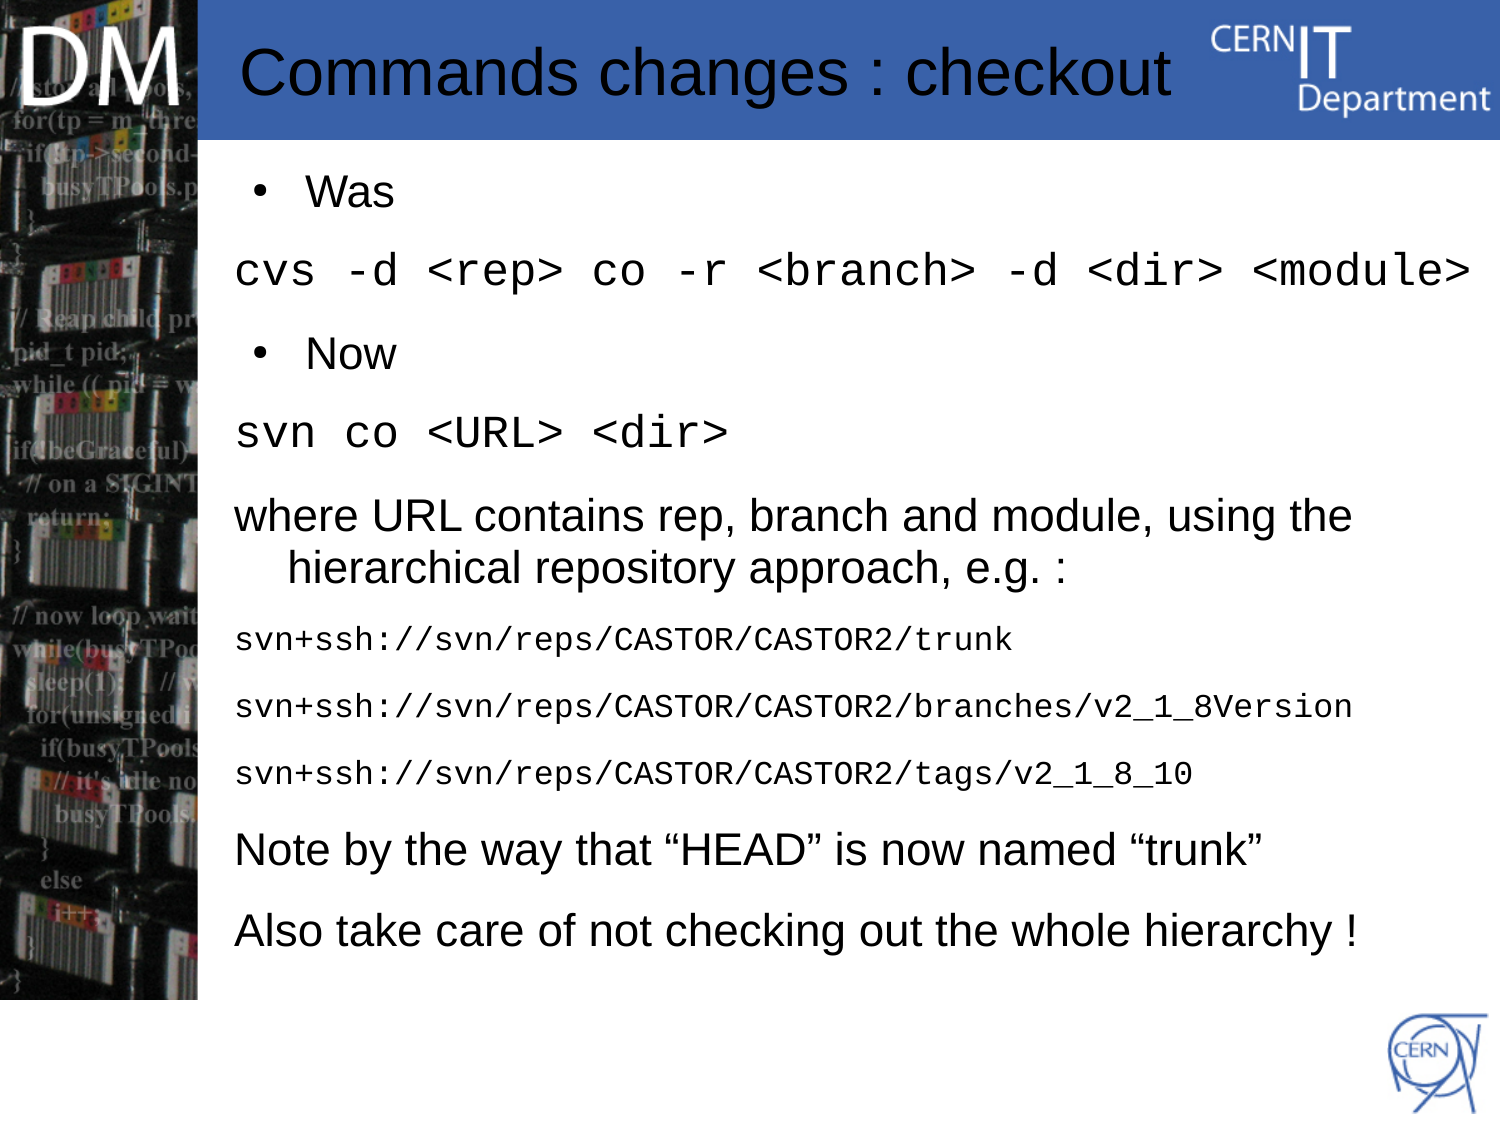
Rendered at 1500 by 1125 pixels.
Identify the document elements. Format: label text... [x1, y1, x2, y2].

title Commands changes : checkout [212, 0, 1201, 138]
picture [198, 0, 1500, 140]
picture [1387, 1012, 1489, 1114]
list Was cvs -d <rep> co -r <branch> -d <dir> <module> Now svn co <URL> <dir> where URL contains rep, branch and module, using the hierarchical repository approach, e.g. : svn+ssh://svn/reps/CASTOR/CASTOR2/trunk svn+ssh://svn/reps/CASTOR/CASTOR2/branches/v2_1_8Version svn+ssh://svn/reps/CASTOR/CASTOR2/tags/v2_1_8_10 Note by the way that “HEAD” is now named “trunk” Also take care of not checking out the whole hierarchy ! [201, 151, 1500, 995]
